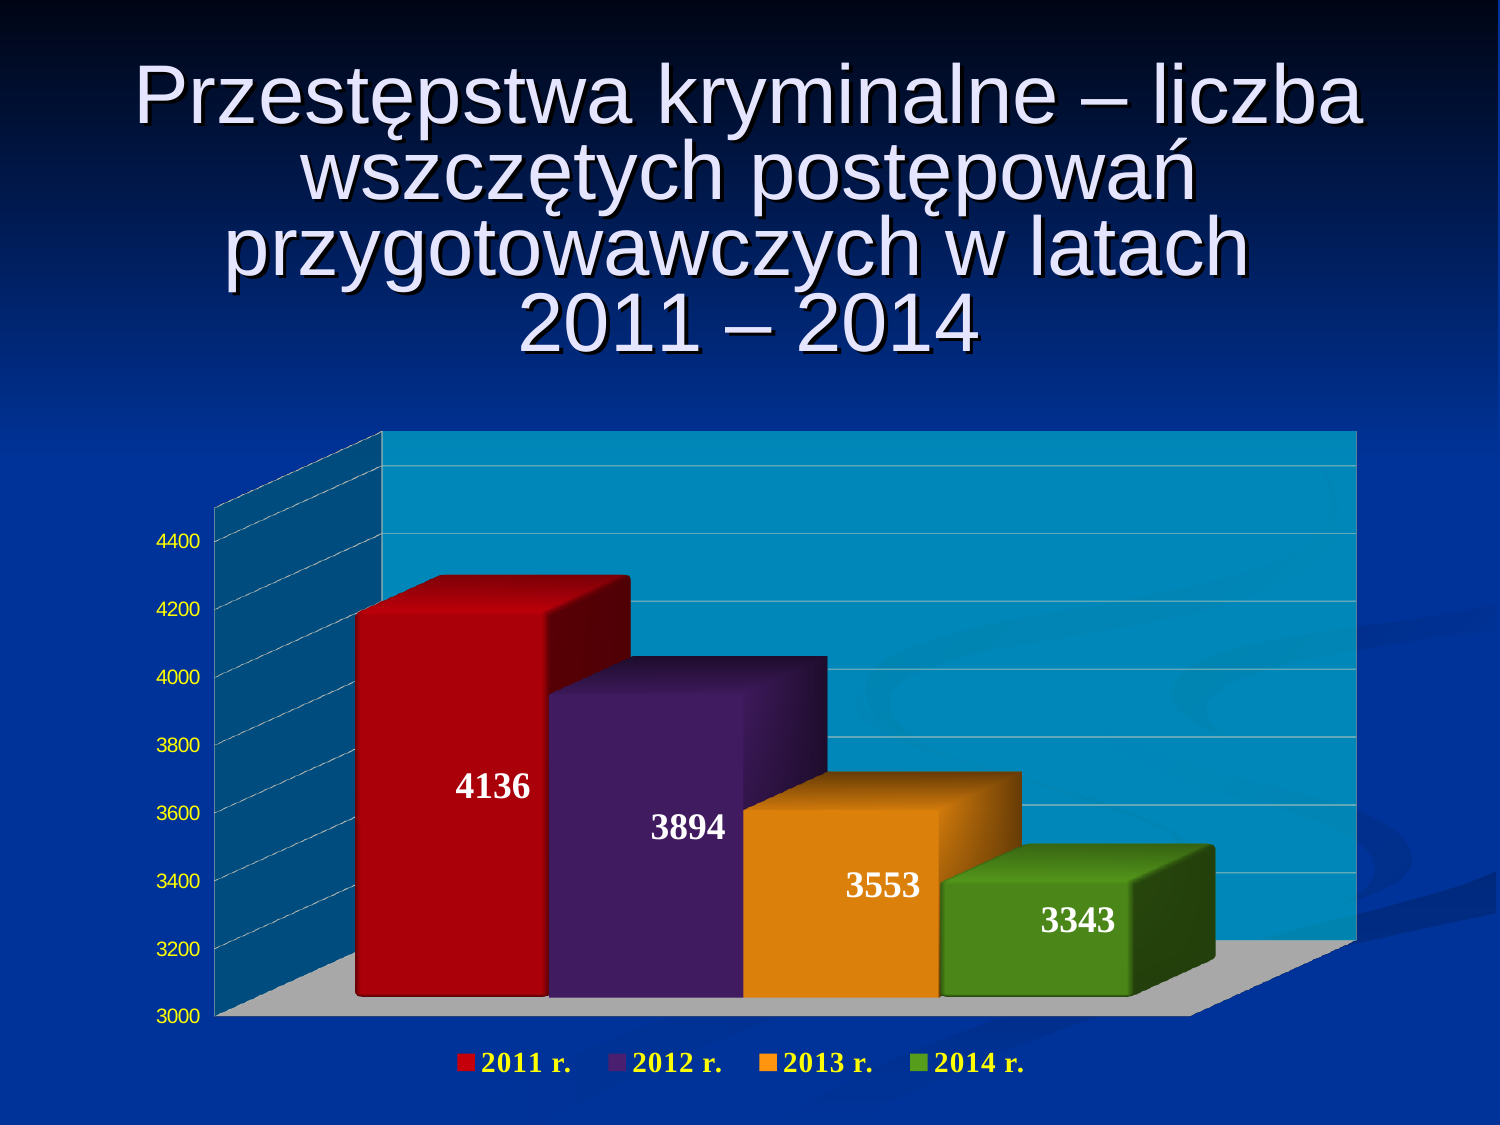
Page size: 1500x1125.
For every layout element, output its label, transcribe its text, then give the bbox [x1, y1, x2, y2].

title Przestępstwa kryminalne – liczba wszczętych postępowań przygotowawczych w latach 2011 – 2014 [75, 21, 1424, 256]
chart [82, 401, 1441, 1125]
